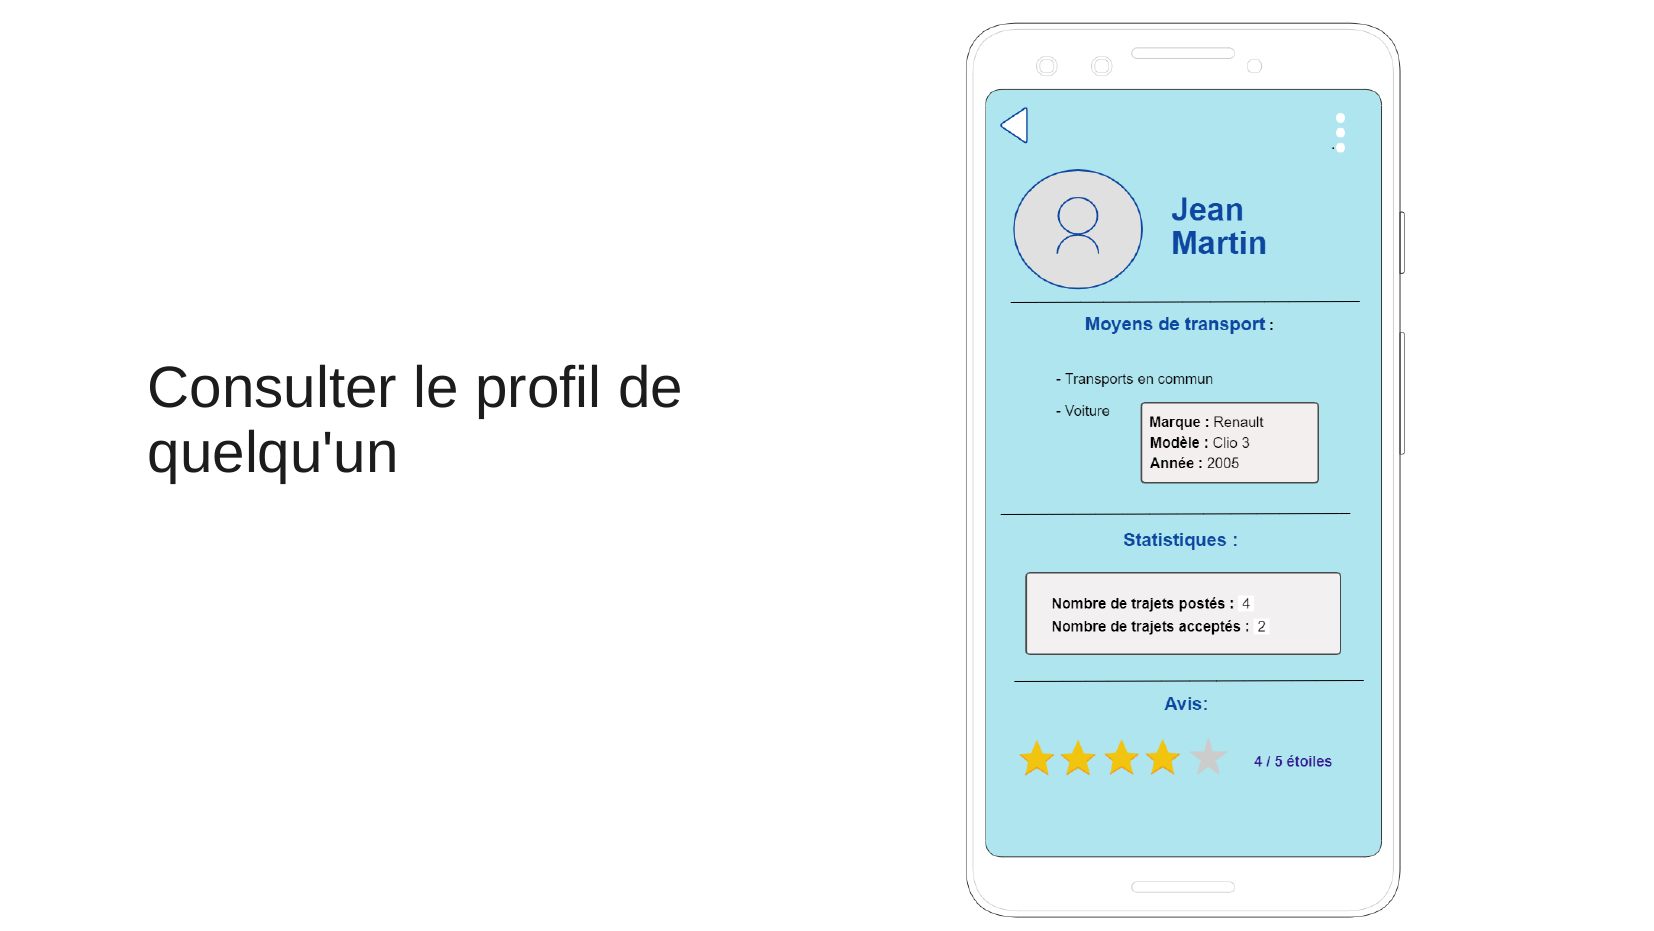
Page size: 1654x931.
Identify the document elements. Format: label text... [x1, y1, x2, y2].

list Consulter le profil de quelqu'un [147, 354, 745, 492]
picture [944, 2, 1405, 931]
